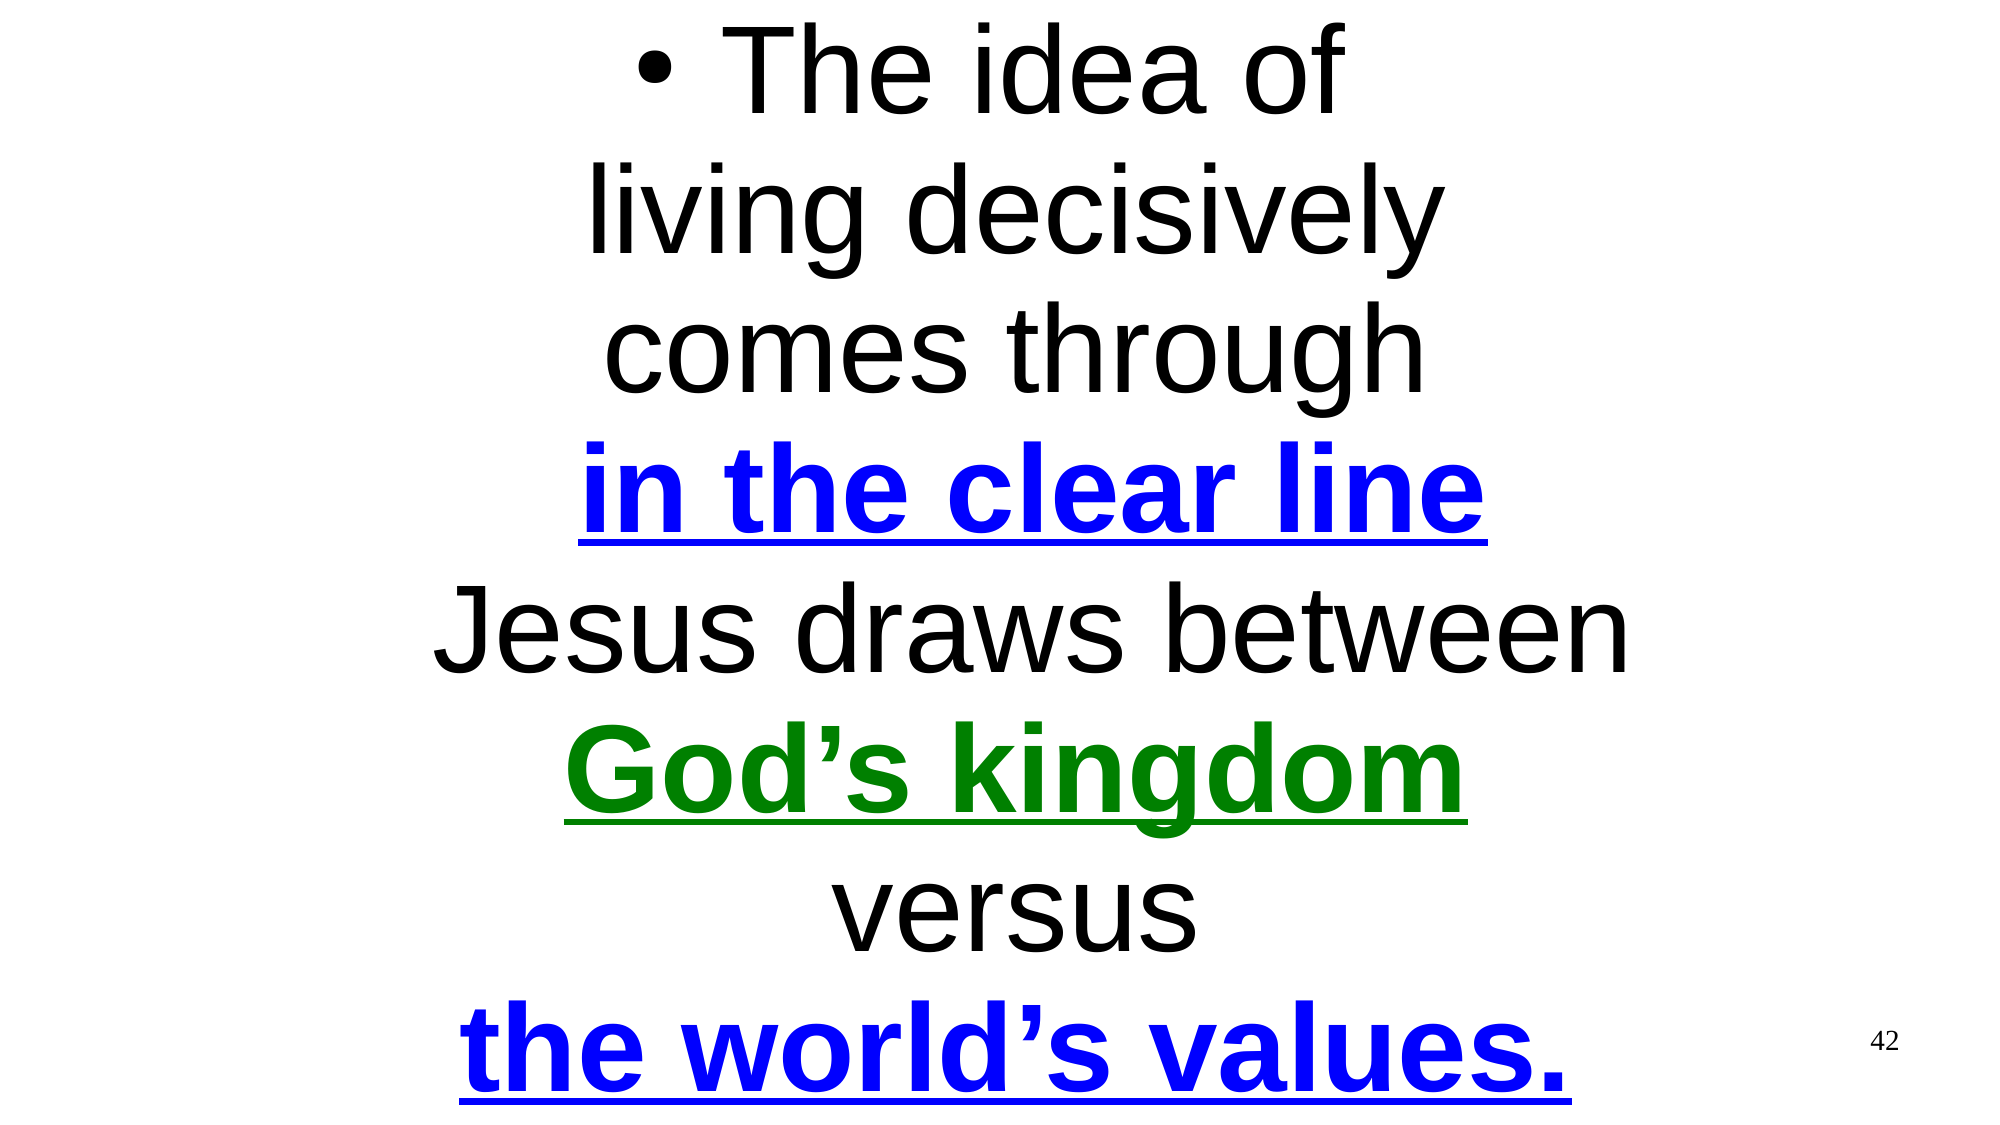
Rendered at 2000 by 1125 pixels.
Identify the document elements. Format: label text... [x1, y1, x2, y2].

list The idea of living decisively comes through in the clear line Jesus draws between God’s kingdom versus the world’s values. [0, 0, 1996, 1123]
